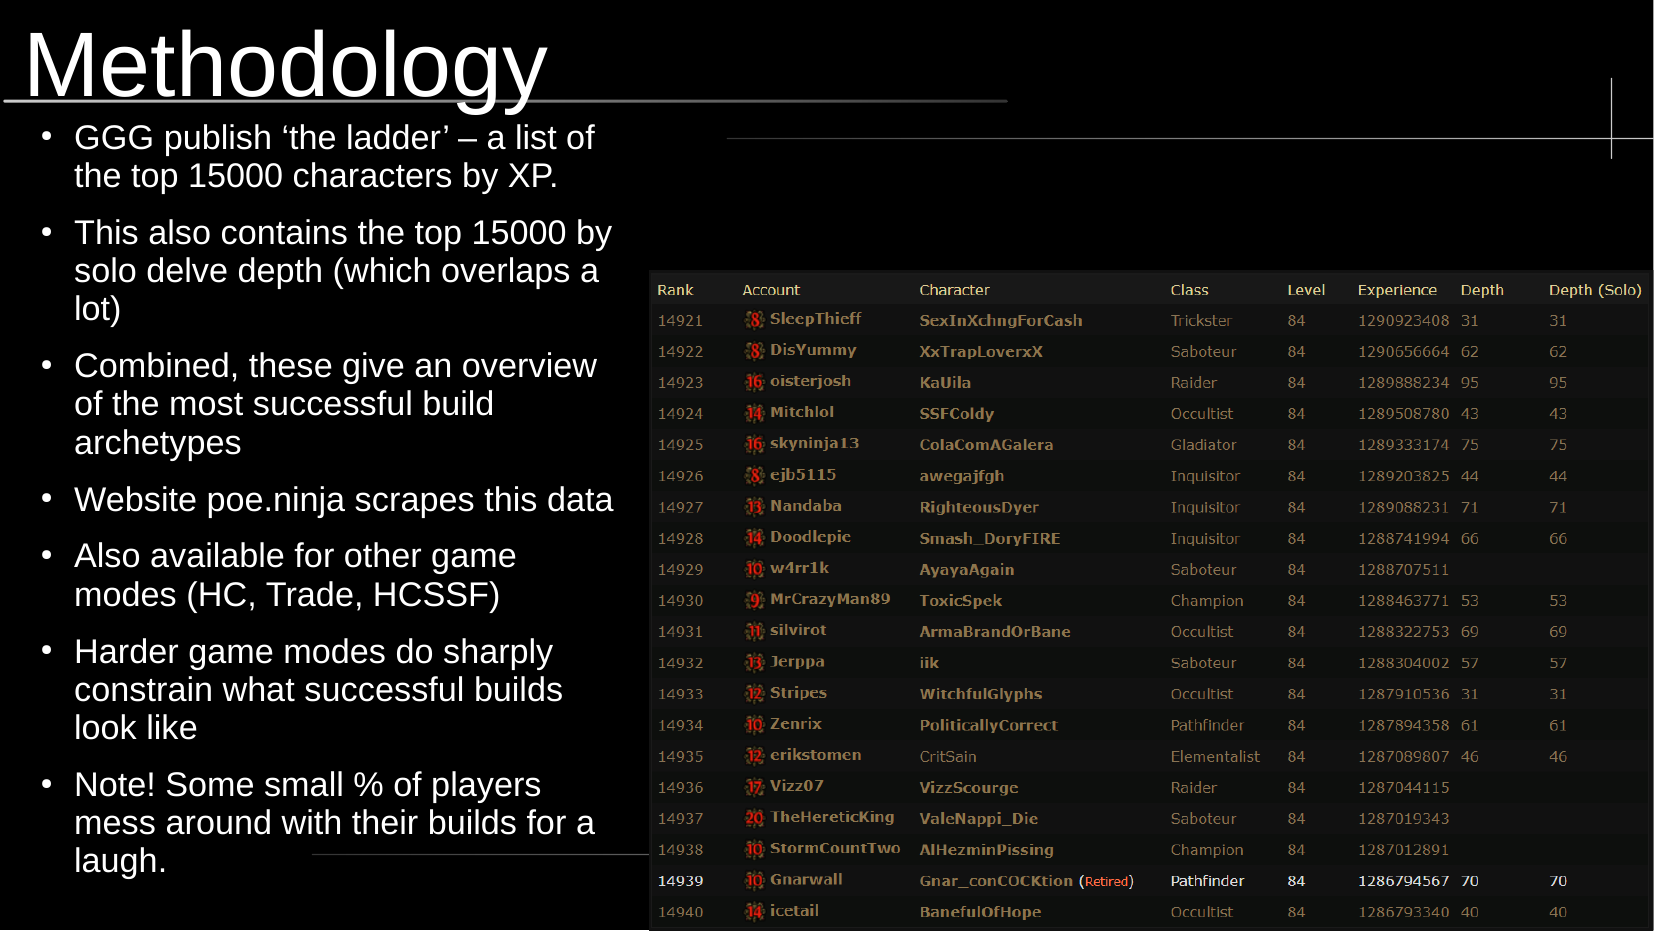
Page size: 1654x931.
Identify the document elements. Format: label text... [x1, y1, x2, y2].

title Methodology [23, 11, 1589, 119]
list GGG publish ‘the ladder’ – a list of the top 15000 characters by XP. This also contains the top 15000 by solo delve depth (which overlaps a lot) Combined, these give an overview of the most successful build archetypes Website poe.ninja scrapes this data Also available for other game modes (HC, Trade, HCSSF) Harder game modes do sharply constrain what successful builds look like Note! Some small % of players mess around with their builds for a laugh. [29, 118, 621, 916]
picture [649, 270, 1654, 931]
